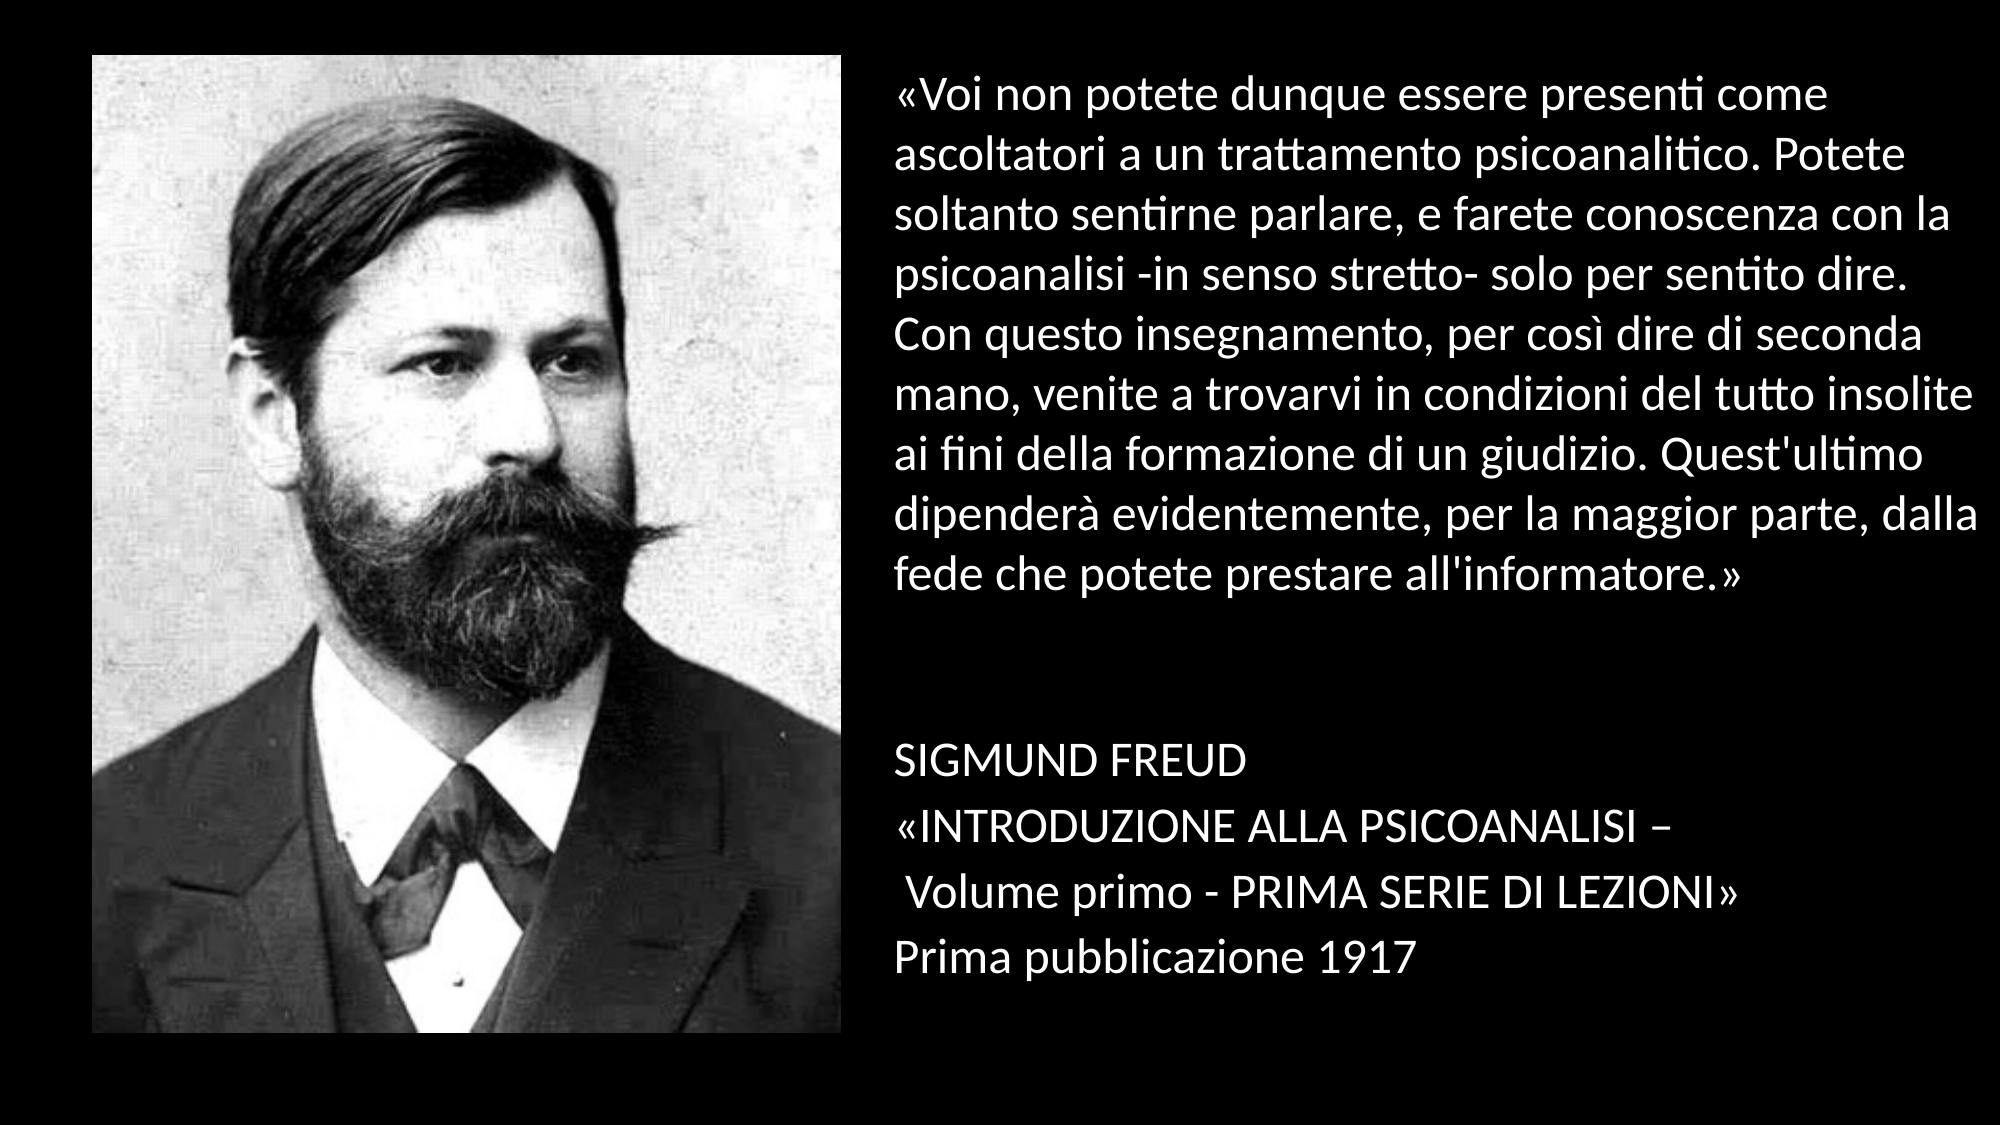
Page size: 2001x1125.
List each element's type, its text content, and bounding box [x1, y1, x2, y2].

picture [92, 55, 841, 1033]
text_box «Voi non potete dunque essere presenti come ascoltatori a un trattamento psicoanalitico. Potete soltanto sentirne parlare, e farete conoscenza con la psicoanalisi -in senso stretto- solo per sentito dire. Con questo insegnamento, per così dire di seconda mano, venite a trovarvi in condizioni del tutto insolite ai fini della formazione di un giudizio. Quest'ultimo dipenderà evidentemente, per la maggior parte, dalla fede che potete prestare all'informatore.» SIGMUND FREUD «INTRODUZIONE ALLA PSICOANALISI – Volume primo - PRIMA SERIE DI LEZIONI» Prima pubblicazione 1917 [873, 0, 2000, 1044]
